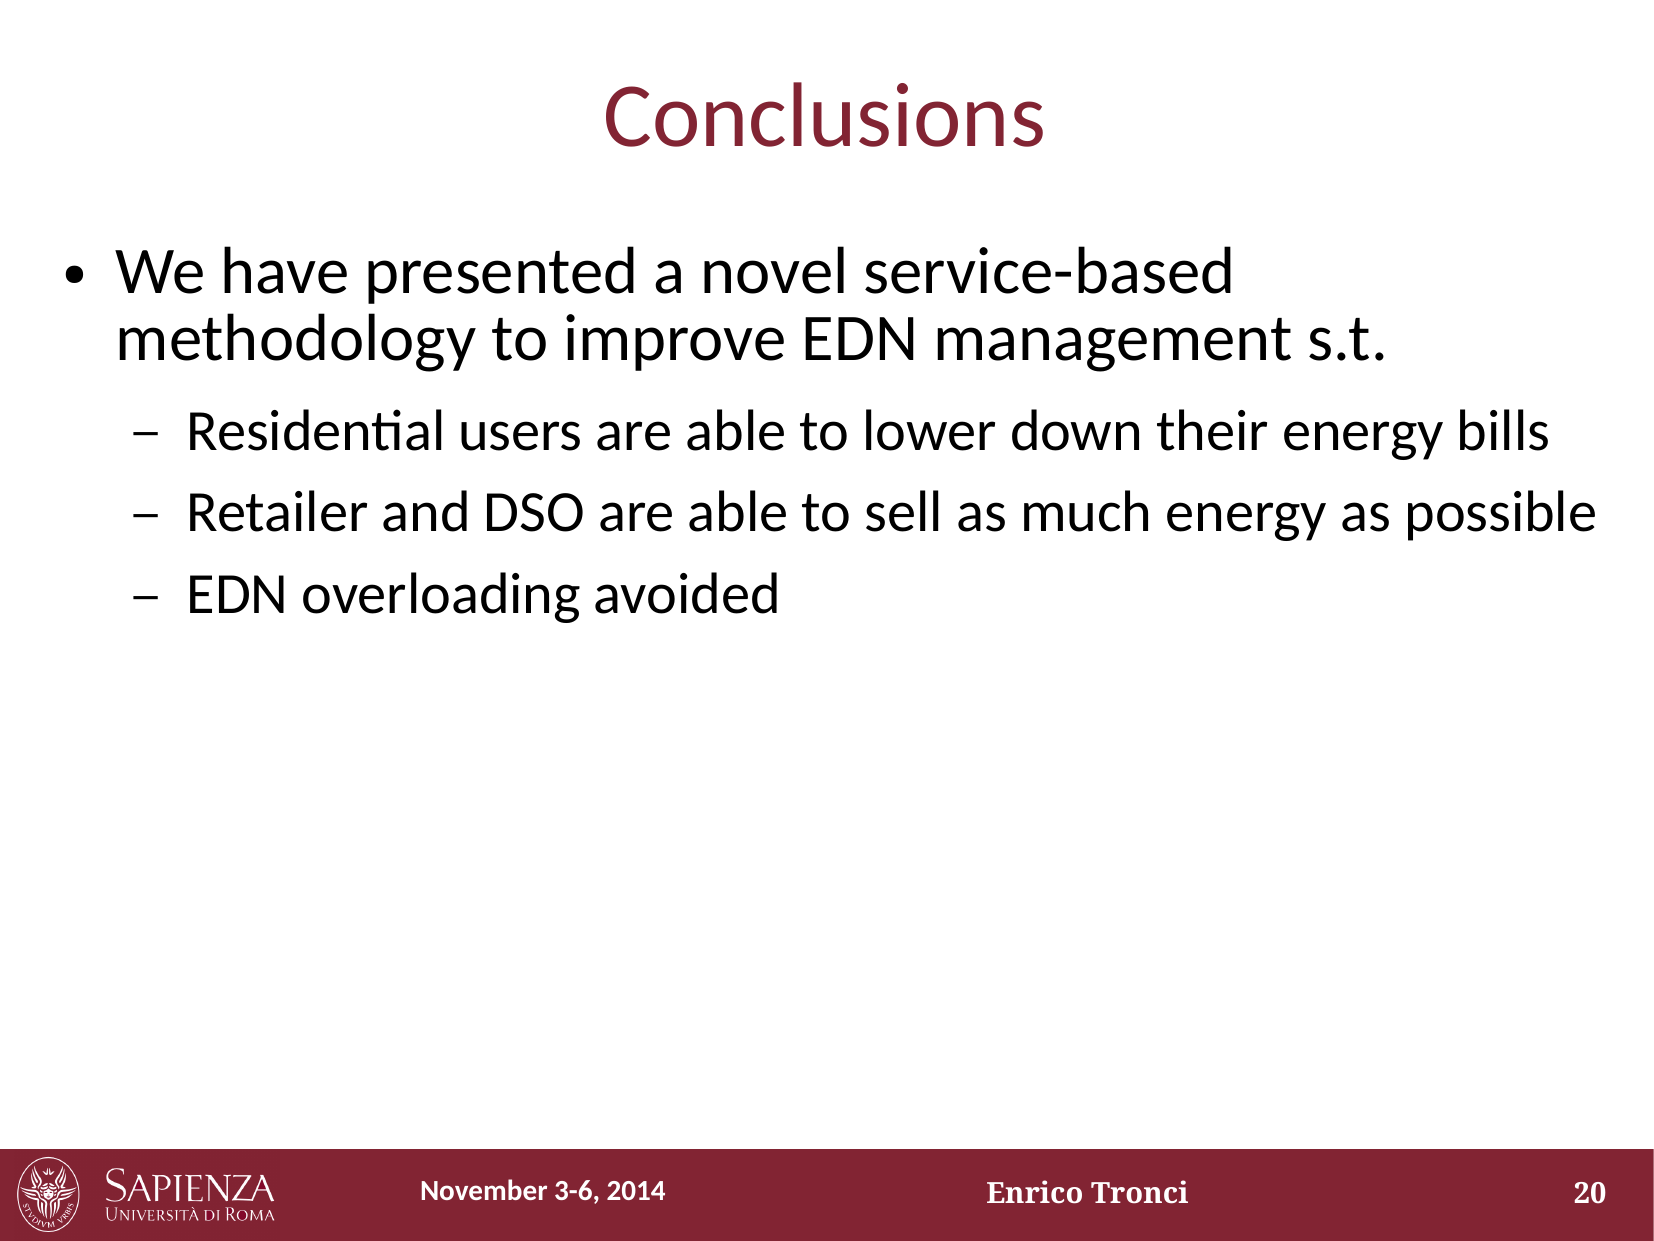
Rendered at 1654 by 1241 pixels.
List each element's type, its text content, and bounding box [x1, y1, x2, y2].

picture [14, 1149, 280, 1241]
title Conclusions [45, 19, 1606, 227]
list We have presented a novel service-based methodology to improve EDN management s.t. Residential users are able to lower down their energy bills Retailer and DSO are able to sell as much energy as possible EDN overloading avoided [45, 243, 1606, 1129]
